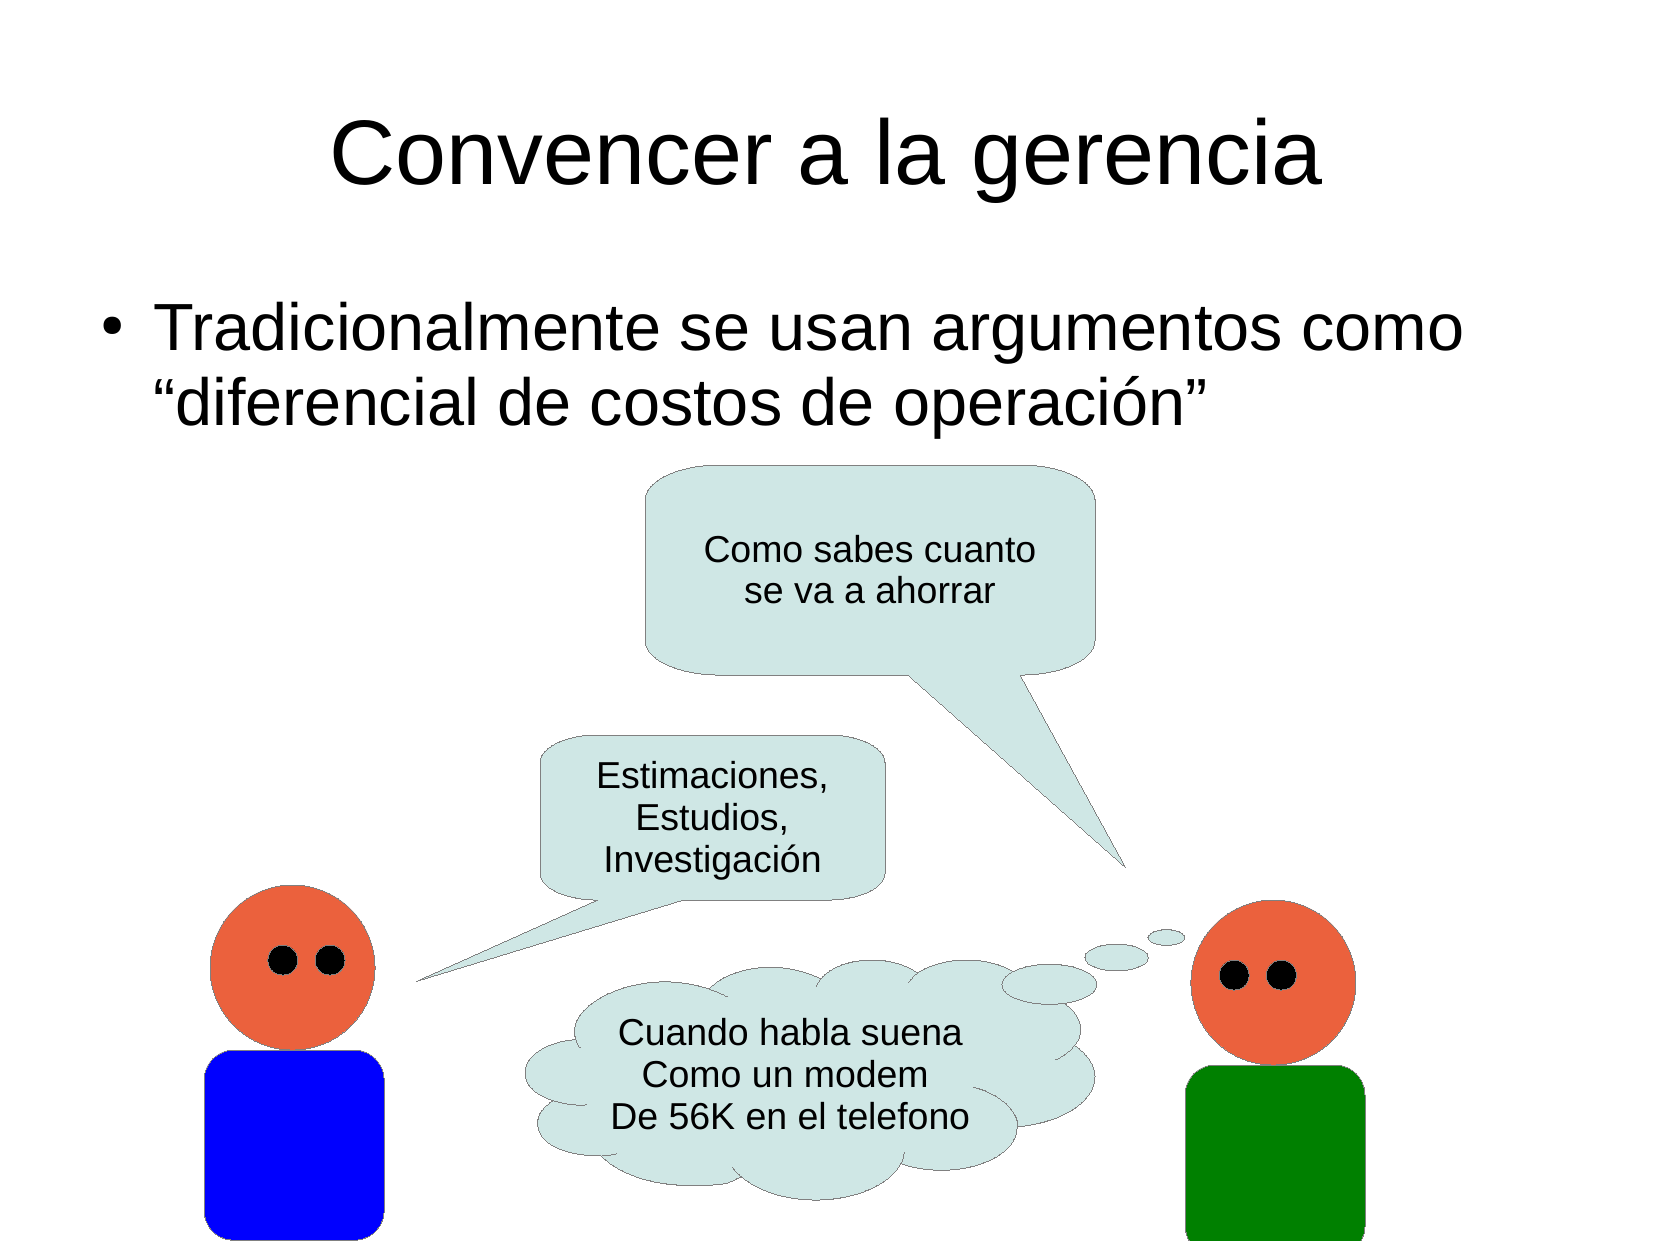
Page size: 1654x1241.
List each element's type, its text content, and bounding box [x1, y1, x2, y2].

text_box Estimaciones, Estudios, Investigación [416, 735, 886, 982]
text_box Como sabes cuanto se va a ahorrar [645, 465, 1126, 868]
list Tradicionalmente se usan argumentos como “diferencial de costos de operación” [82, 290, 1571, 481]
text_box [204, 885, 385, 1241]
text_box [1185, 900, 1366, 1241]
text_box Cuando habla suena Como un modem De 56K en el telefono [1084, 944, 1149, 971]
title Convencer a la gerencia [82, 49, 1571, 257]
text_box Cuando habla suena Como un modem De 56K en el telefono [525, 960, 1097, 1201]
